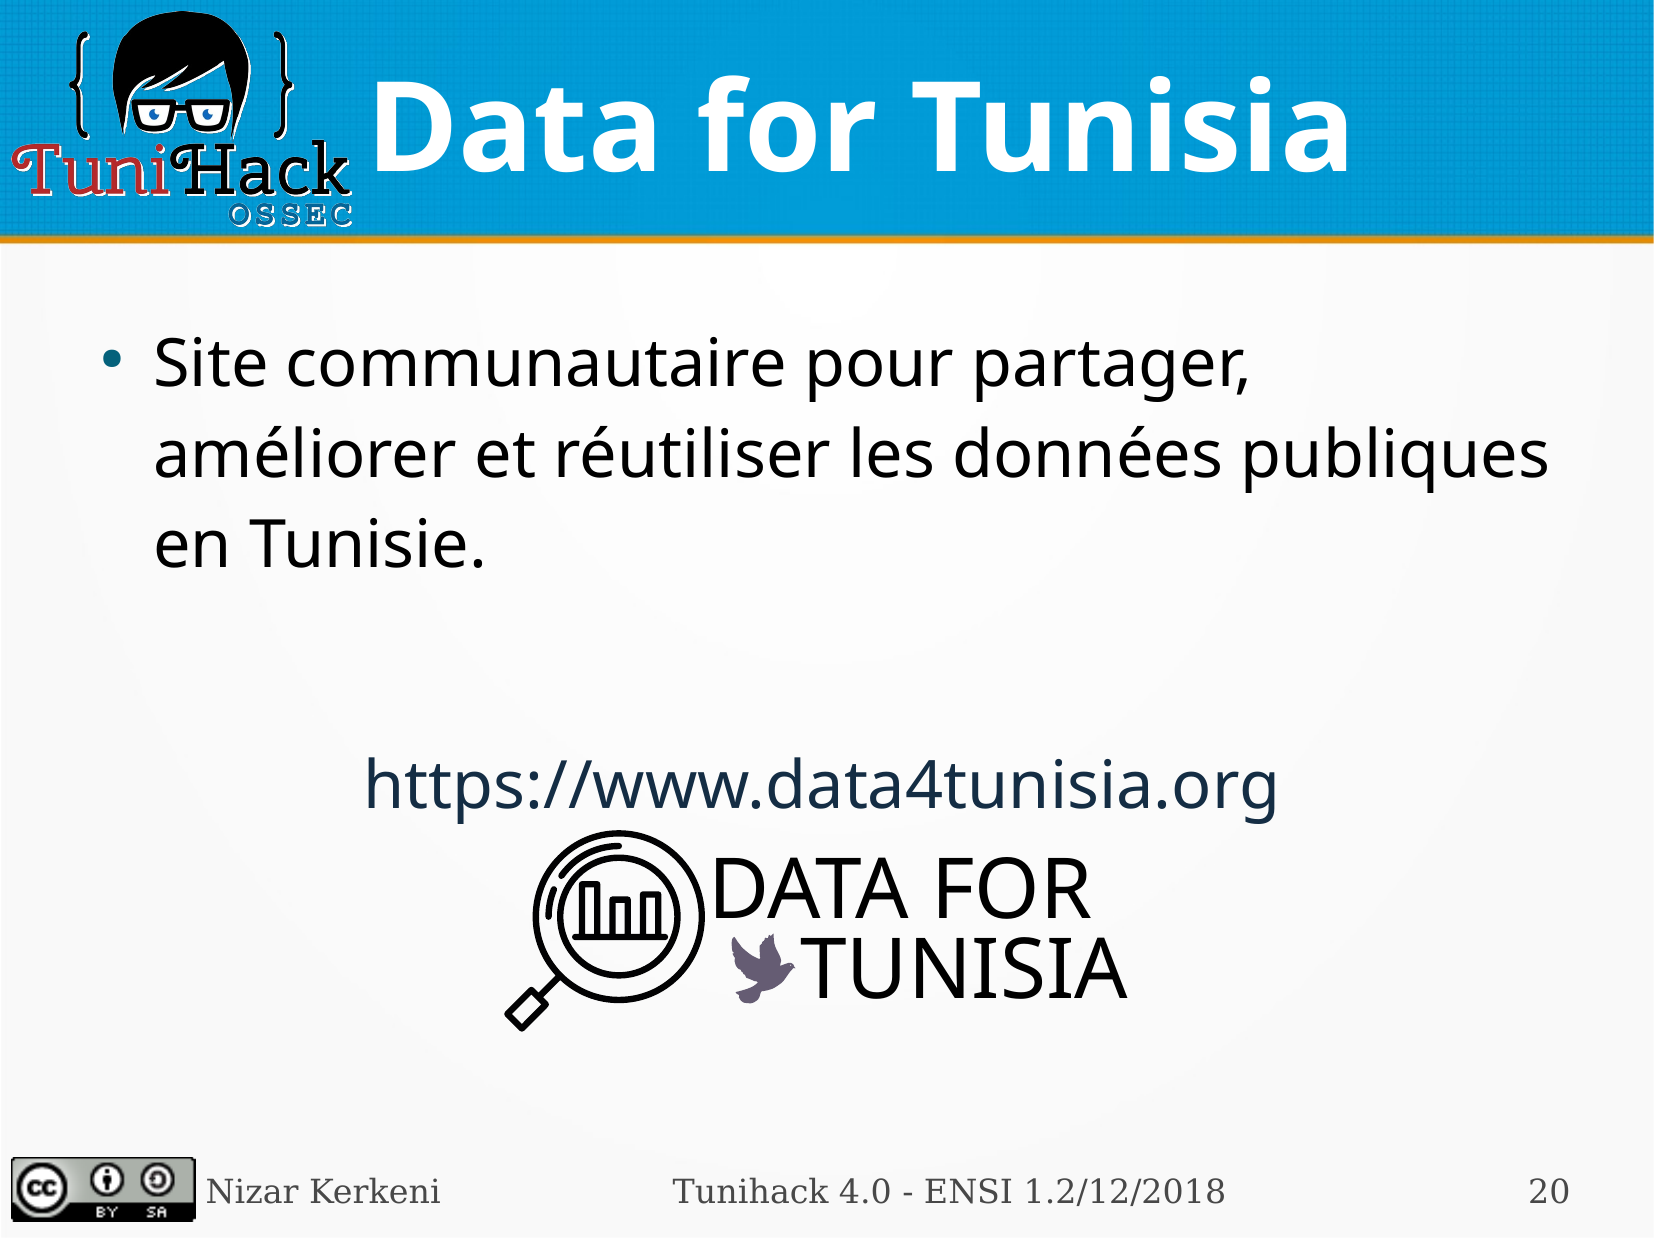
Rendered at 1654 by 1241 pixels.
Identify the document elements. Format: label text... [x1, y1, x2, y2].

picture [0, 233, 1654, 1241]
picture [113, 12, 250, 135]
picture [240, 157, 276, 196]
picture [171, 144, 236, 195]
picture [12, 144, 61, 195]
picture [63, 158, 170, 196]
picture [279, 157, 310, 196]
picture [156, 144, 164, 153]
picture [243, 212, 250, 225]
title Data for Tunisia [366, 19, 1619, 227]
picture [312, 206, 319, 212]
list Site communautaire pour partager, améliorer et réutiliser les données publiques en Tunisie. https://www.data4tunisia.org [82, 315, 1563, 1146]
picture [335, 207, 342, 216]
picture [233, 207, 243, 216]
picture [274, 32, 294, 139]
picture [266, 219, 274, 225]
picture [313, 140, 350, 196]
picture [70, 32, 89, 139]
